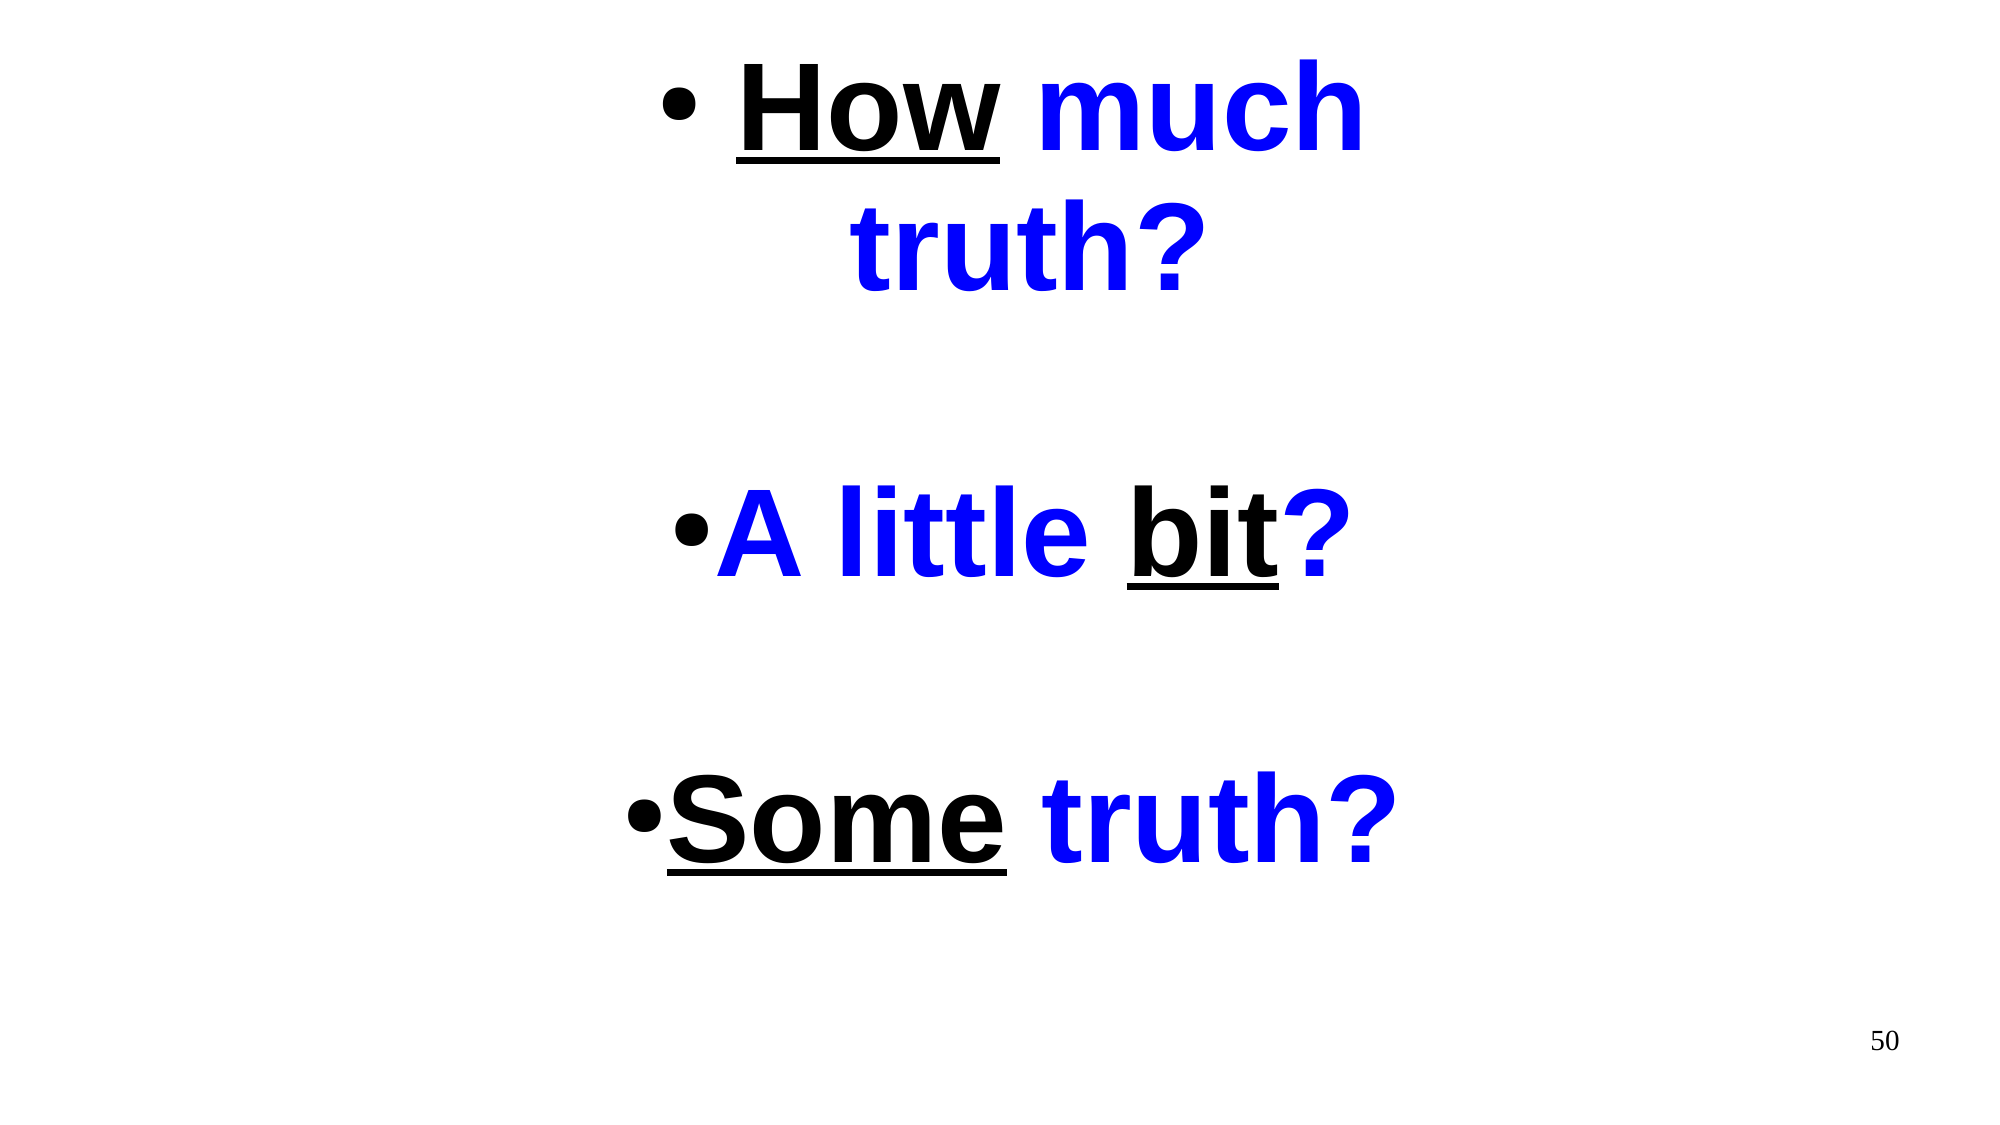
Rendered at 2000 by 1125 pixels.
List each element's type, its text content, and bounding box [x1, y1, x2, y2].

list How much truth? A little bit? Some truth? [37, 37, 1988, 1088]
